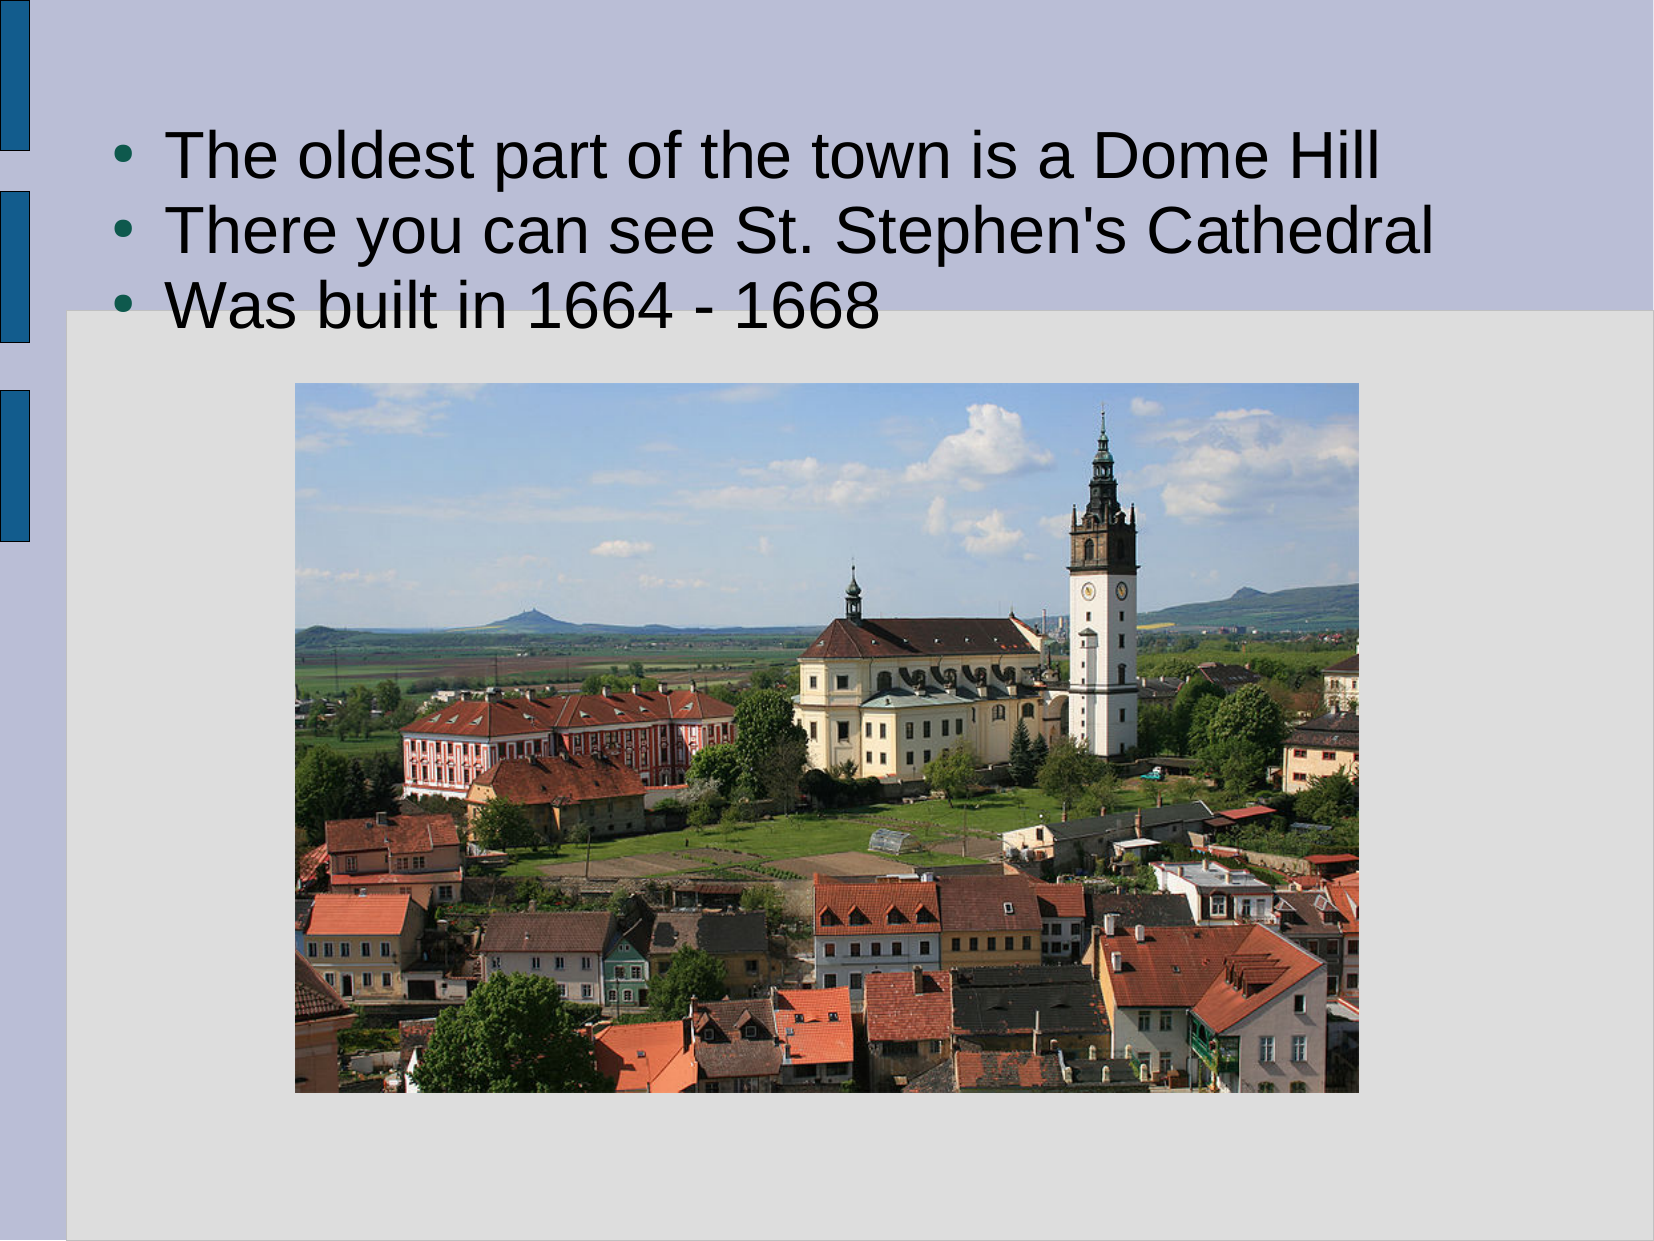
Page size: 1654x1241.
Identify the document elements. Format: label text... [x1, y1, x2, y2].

picture [295, 383, 1359, 1093]
list The oldest part of the town is a Dome Hill There you can see St. Stephen's Cathedral Was built in 1664 - 1668 [93, 118, 1506, 885]
